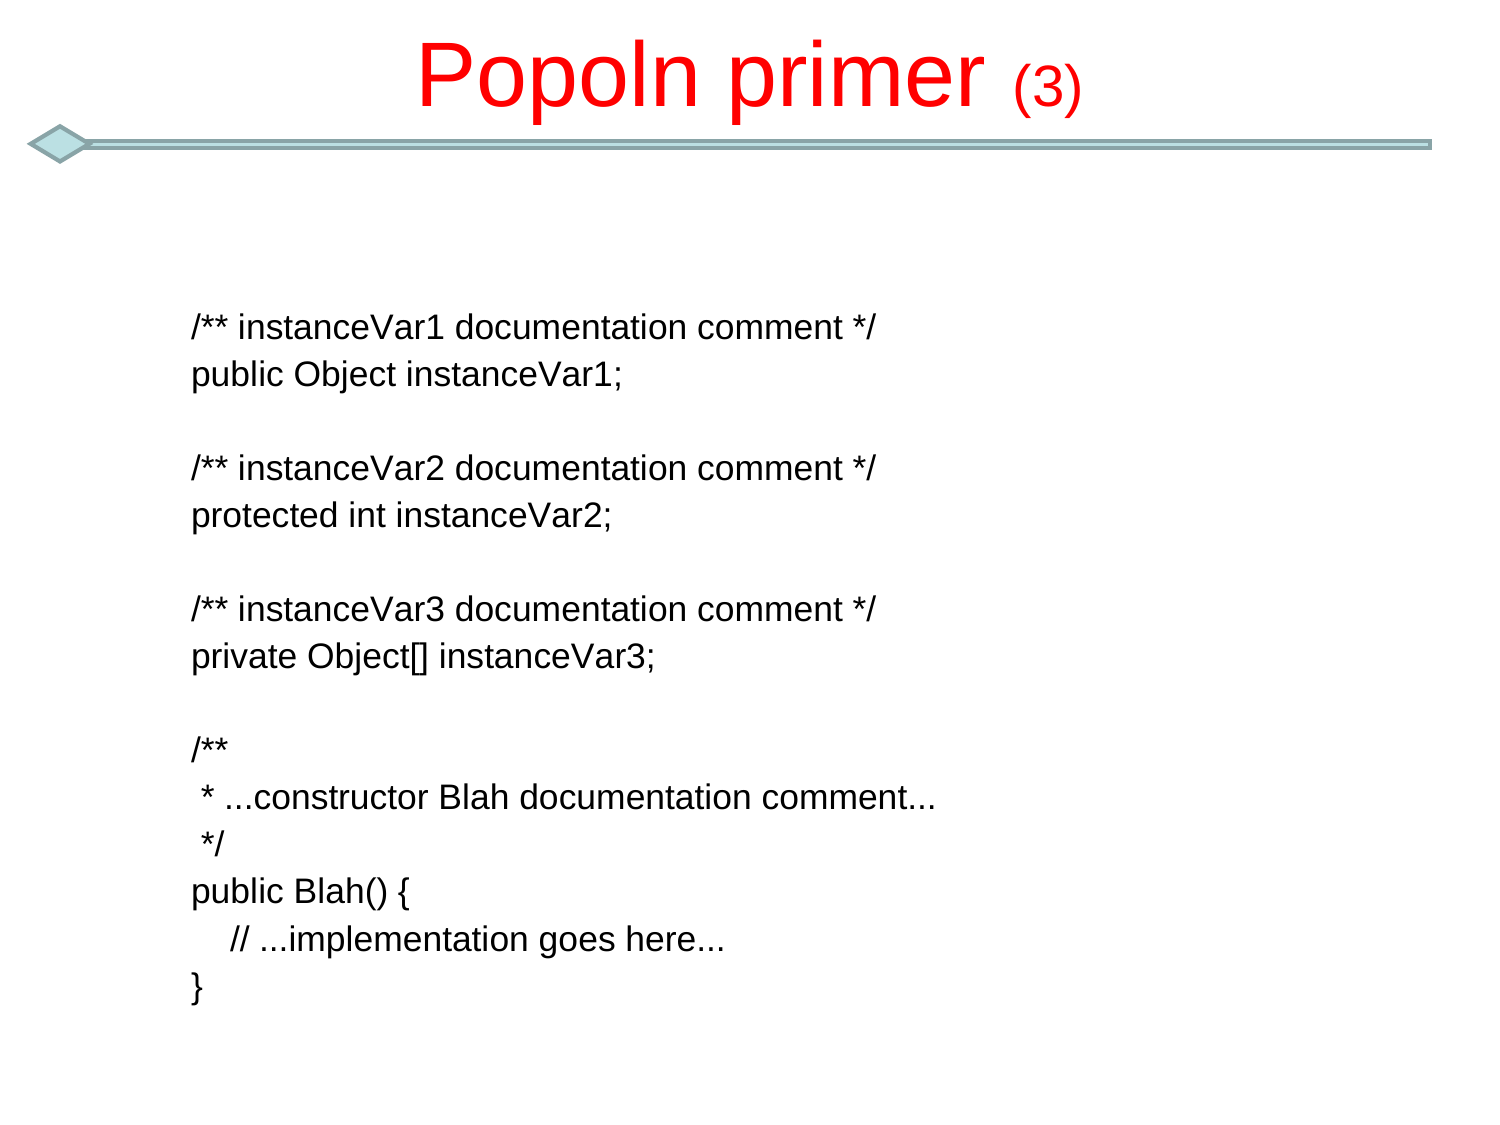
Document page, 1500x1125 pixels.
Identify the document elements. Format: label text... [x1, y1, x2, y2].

title Popoln primer (3) [75, 0, 1426, 141]
list /** instanceVar1 documentation comment */ public Object instanceVar1; /** instanceVar2 documentation comment */ protected int instanceVar2; /** instanceVar3 documentation comment */ private Object[] instanceVar3; /** * ...constructor Blah documentation comment... */ public Blah() { // ...implementation goes here... } [88, 219, 1464, 1108]
